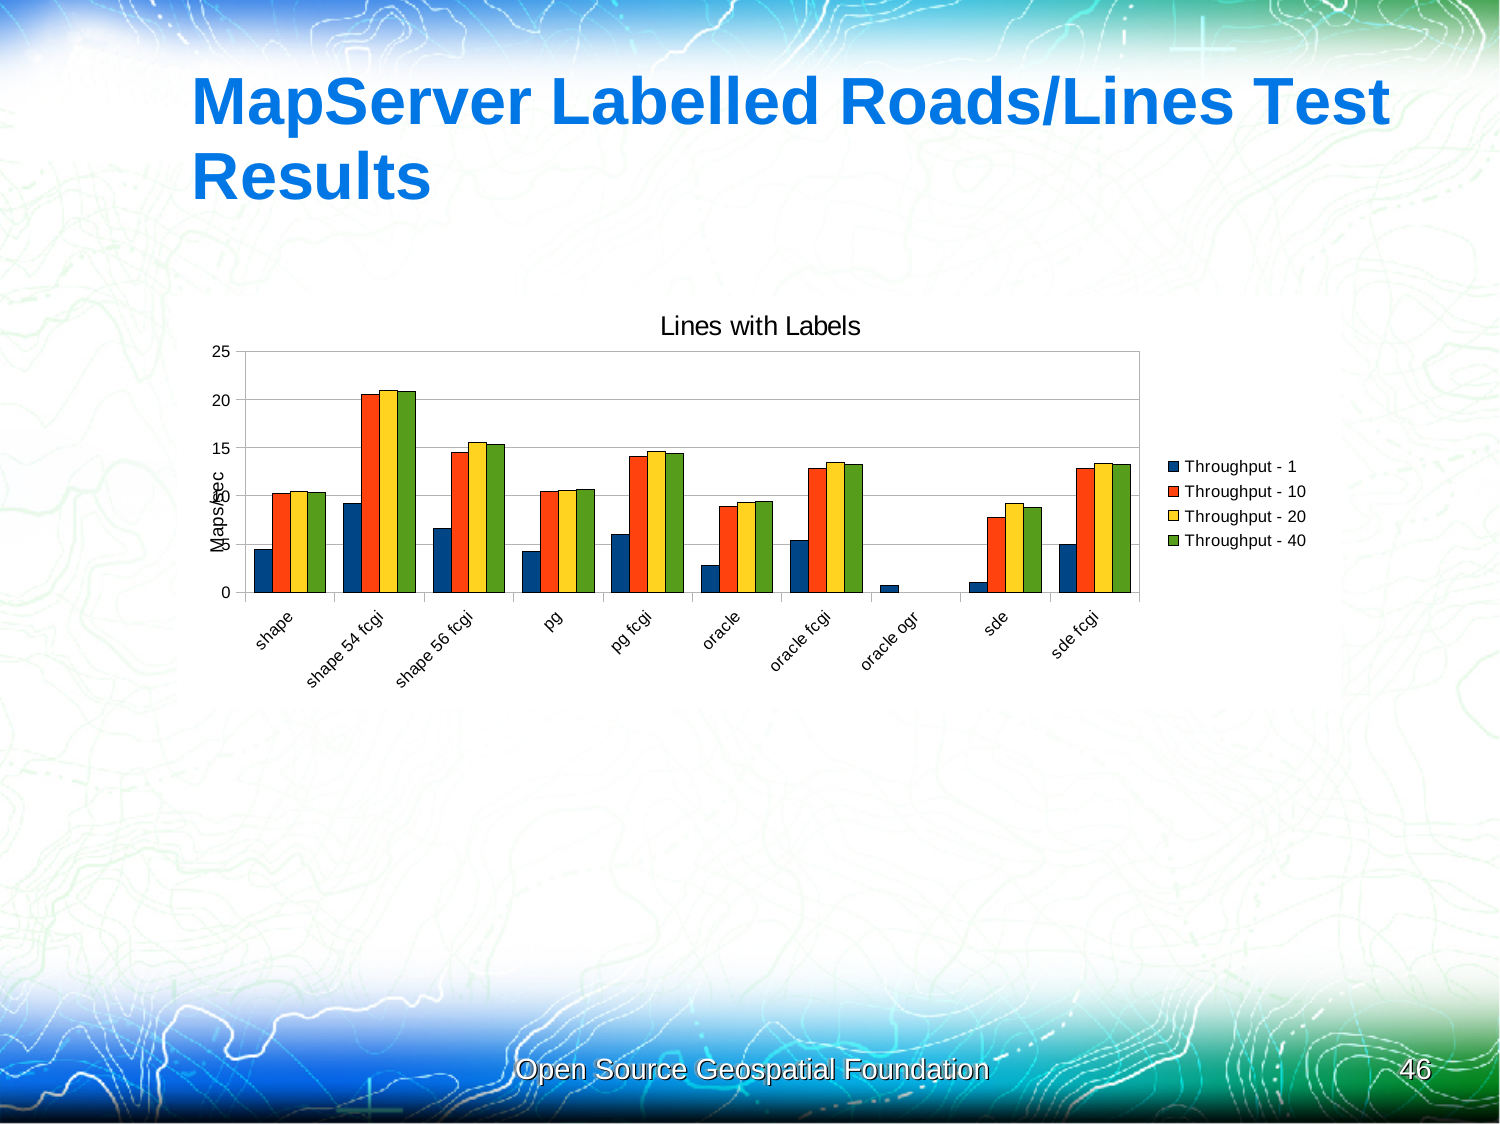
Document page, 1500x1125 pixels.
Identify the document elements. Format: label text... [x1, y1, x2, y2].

picture [0, 0, 1500, 1125]
title MapServer Labelled Roads/Lines Test Results [177, 45, 1477, 233]
chart [177, 295, 1342, 709]
